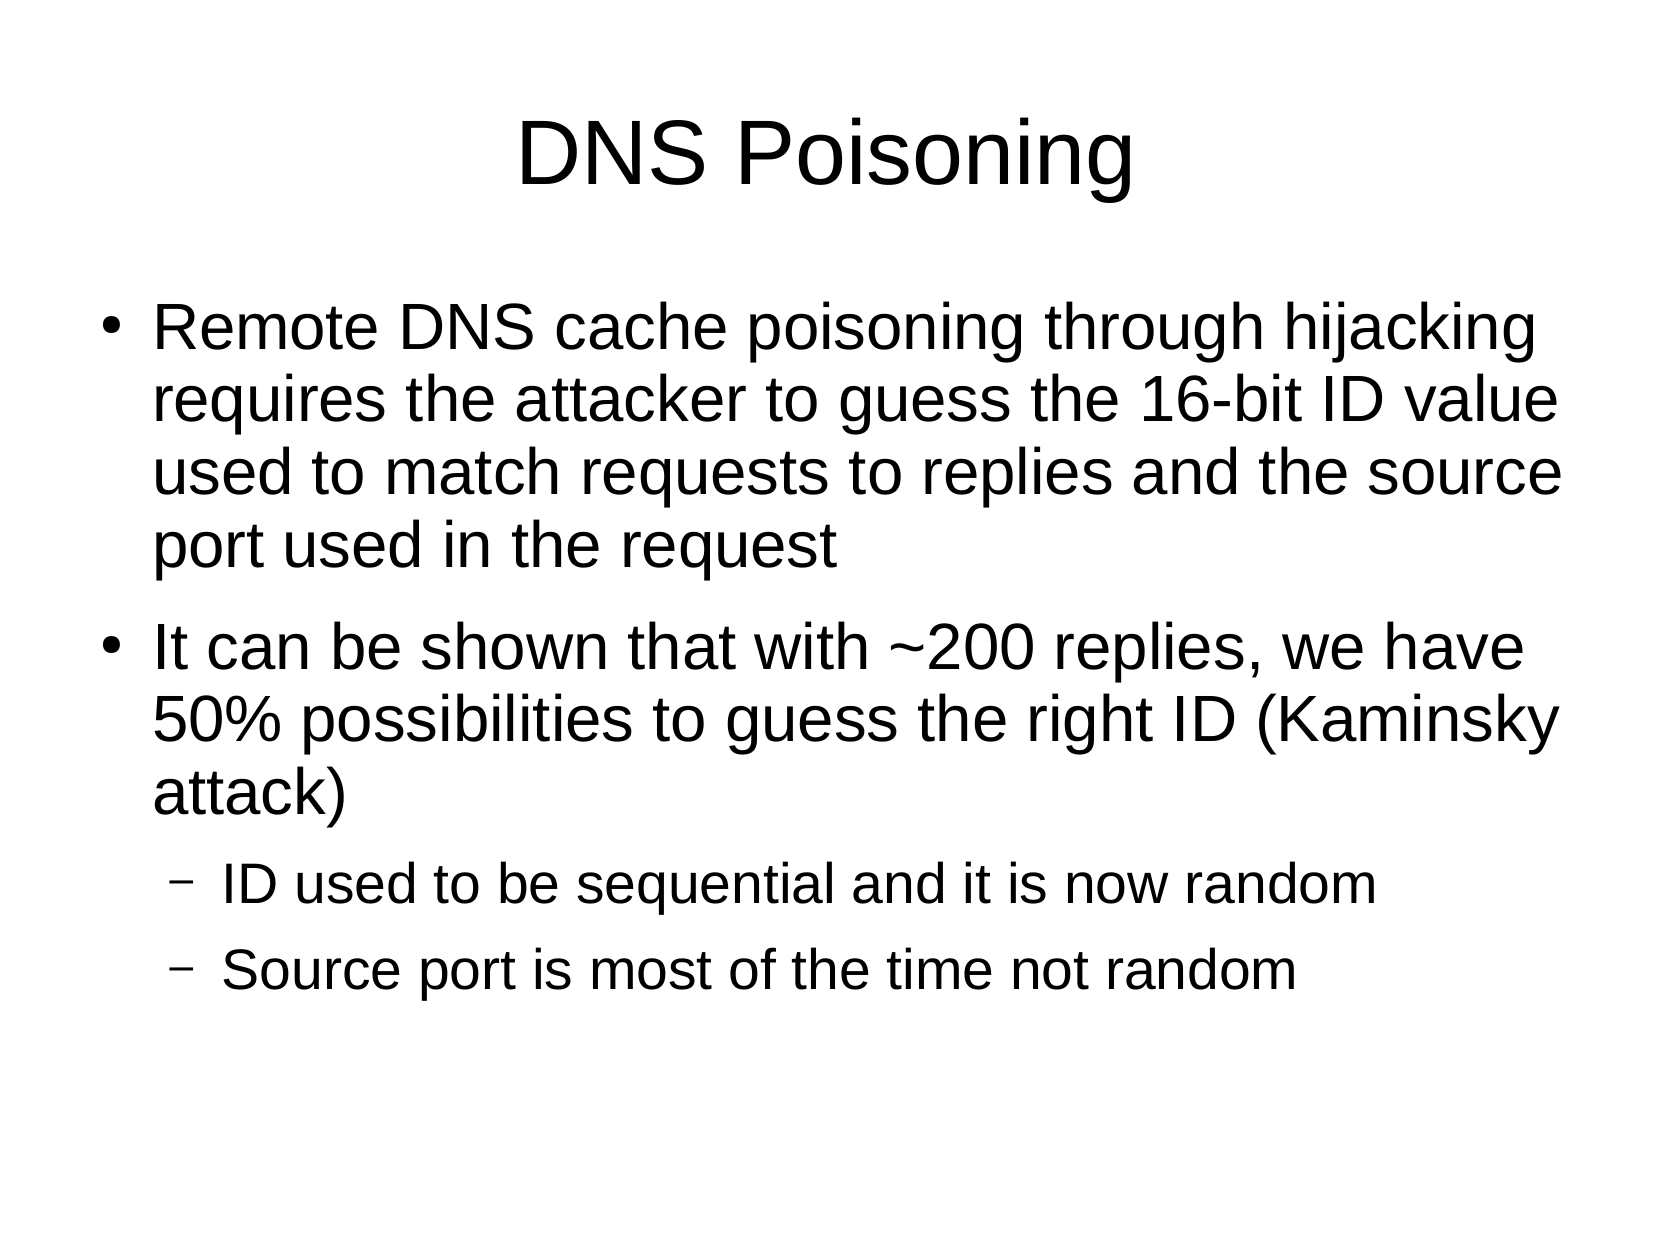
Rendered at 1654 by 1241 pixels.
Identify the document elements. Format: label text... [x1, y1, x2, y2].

title DNS Poisoning [82, 49, 1571, 257]
list Remote DNS cache poisoning through hijacking requires the attacker to guess the 16-bit ID value used to match requests to replies and the source port used in the request It can be shown that with ~200 replies, we have 50% possibilities to guess the right ID (Kaminsky attack) ID used to be sequential and it is now random Source port is most of the time not random [82, 290, 1571, 1010]
